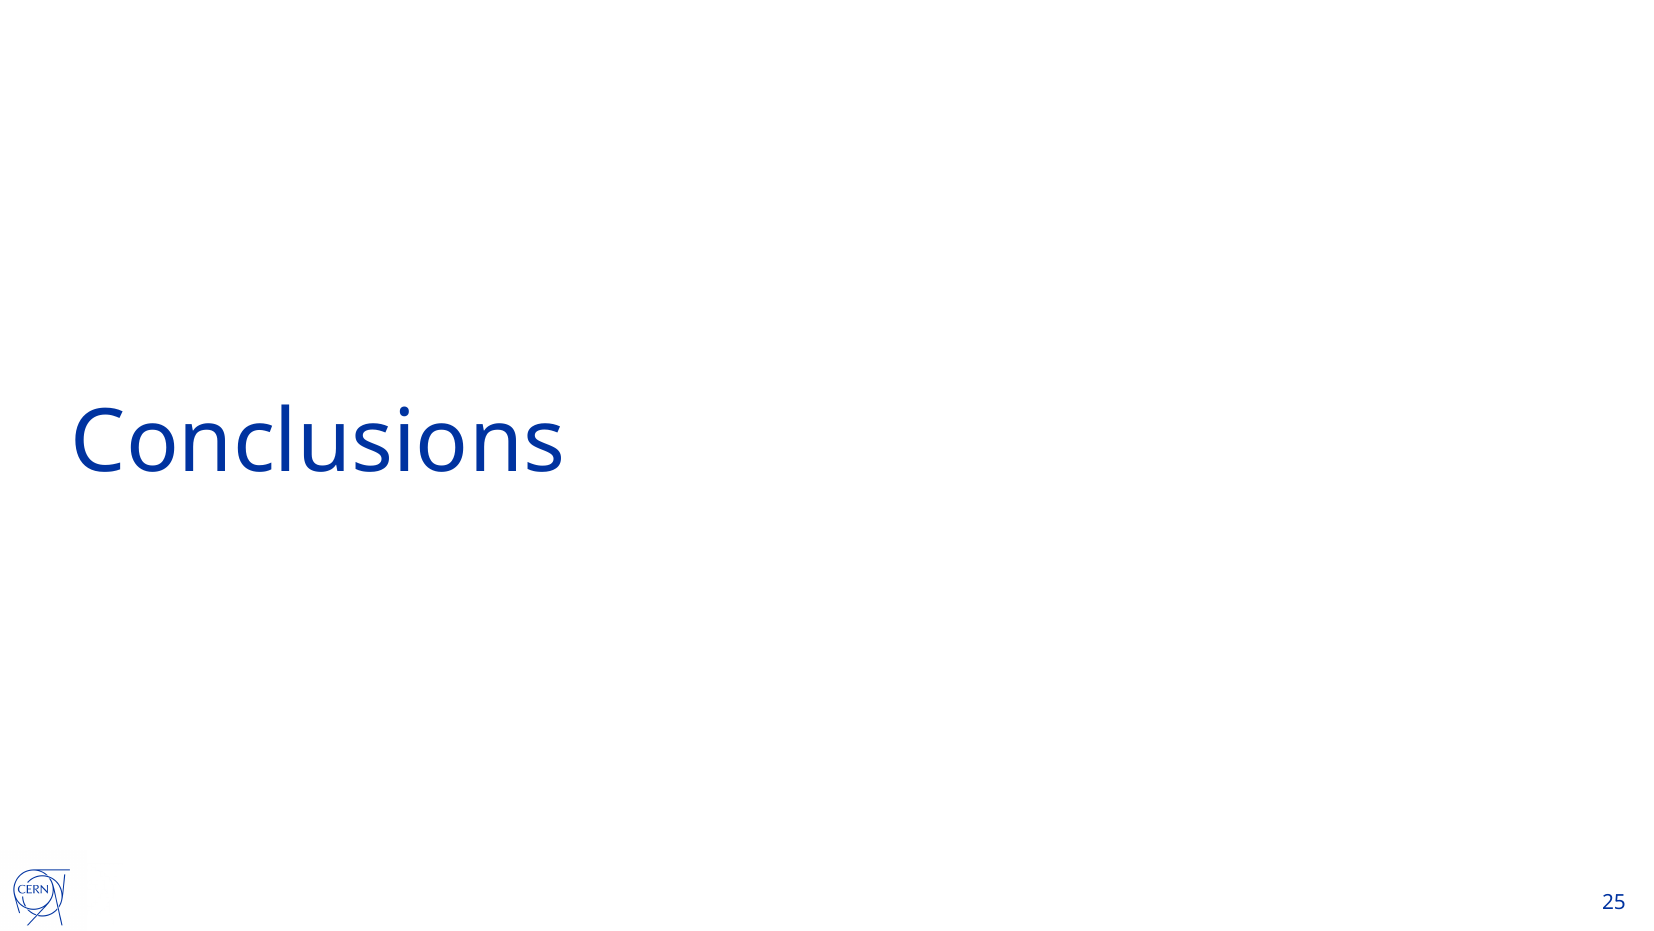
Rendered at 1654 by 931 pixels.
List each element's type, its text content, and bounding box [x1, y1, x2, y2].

title Conclusions [70, 377, 1559, 489]
picture [0, 850, 127, 931]
